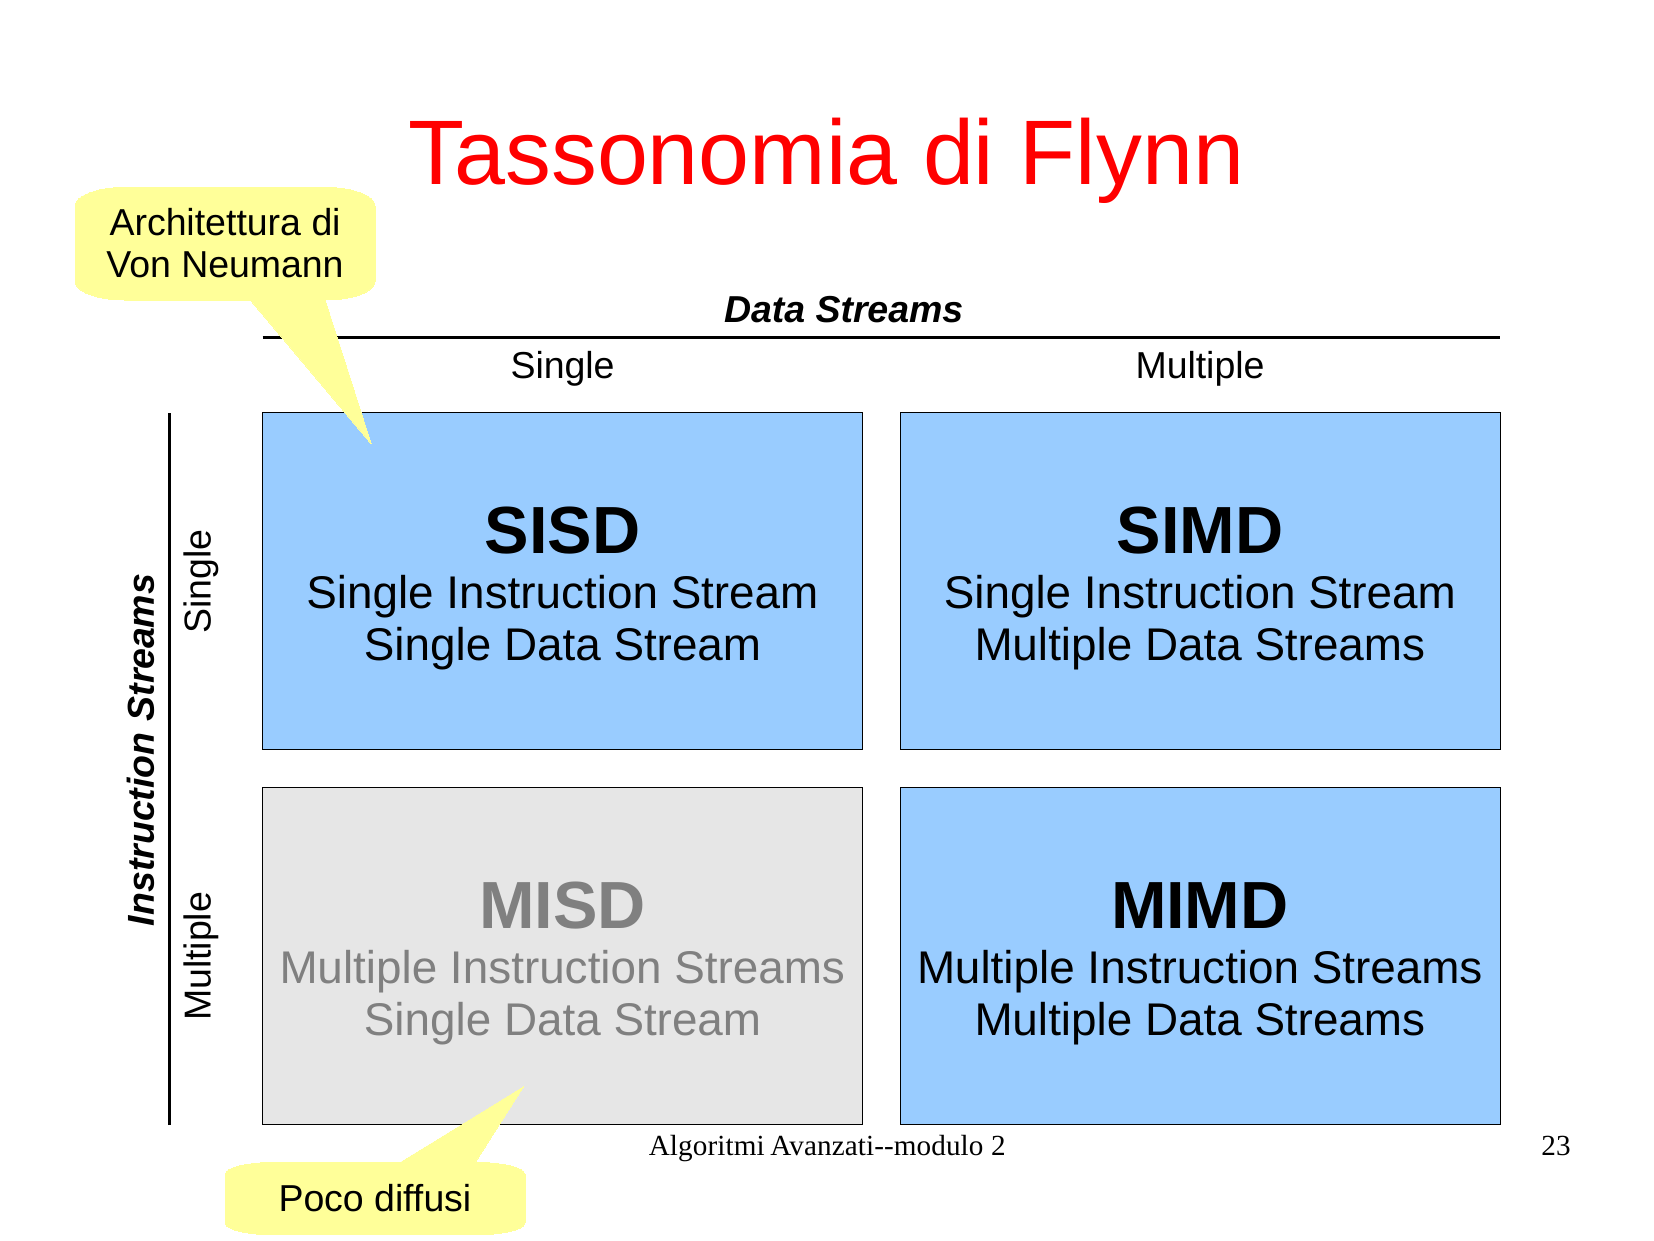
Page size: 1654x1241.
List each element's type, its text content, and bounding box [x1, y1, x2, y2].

text_box Instruction Streams [112, 487, 170, 1013]
text_box Multiple [169, 787, 227, 1126]
text_box Single [450, 337, 676, 395]
text_box Architettura di Von Neumann [75, 187, 376, 444]
text_box MISD Multiple Instruction Streams Single Data Stream [262, 787, 863, 1125]
title Tassonomia di Flynn [82, 49, 1571, 257]
text_box Data Streams [600, 280, 1088, 338]
text_box SIMD Single Instruction Stream Multiple Data Streams [900, 412, 1501, 750]
text_box Poco diffusi [225, 1086, 526, 1235]
text_box Multiple [1087, 337, 1313, 395]
text_box SISD Single Instruction Stream Single Data Stream [262, 412, 863, 750]
text_box Single [169, 412, 227, 751]
text_box MIMD Multiple Instruction Streams Multiple Data Streams [900, 787, 1501, 1125]
